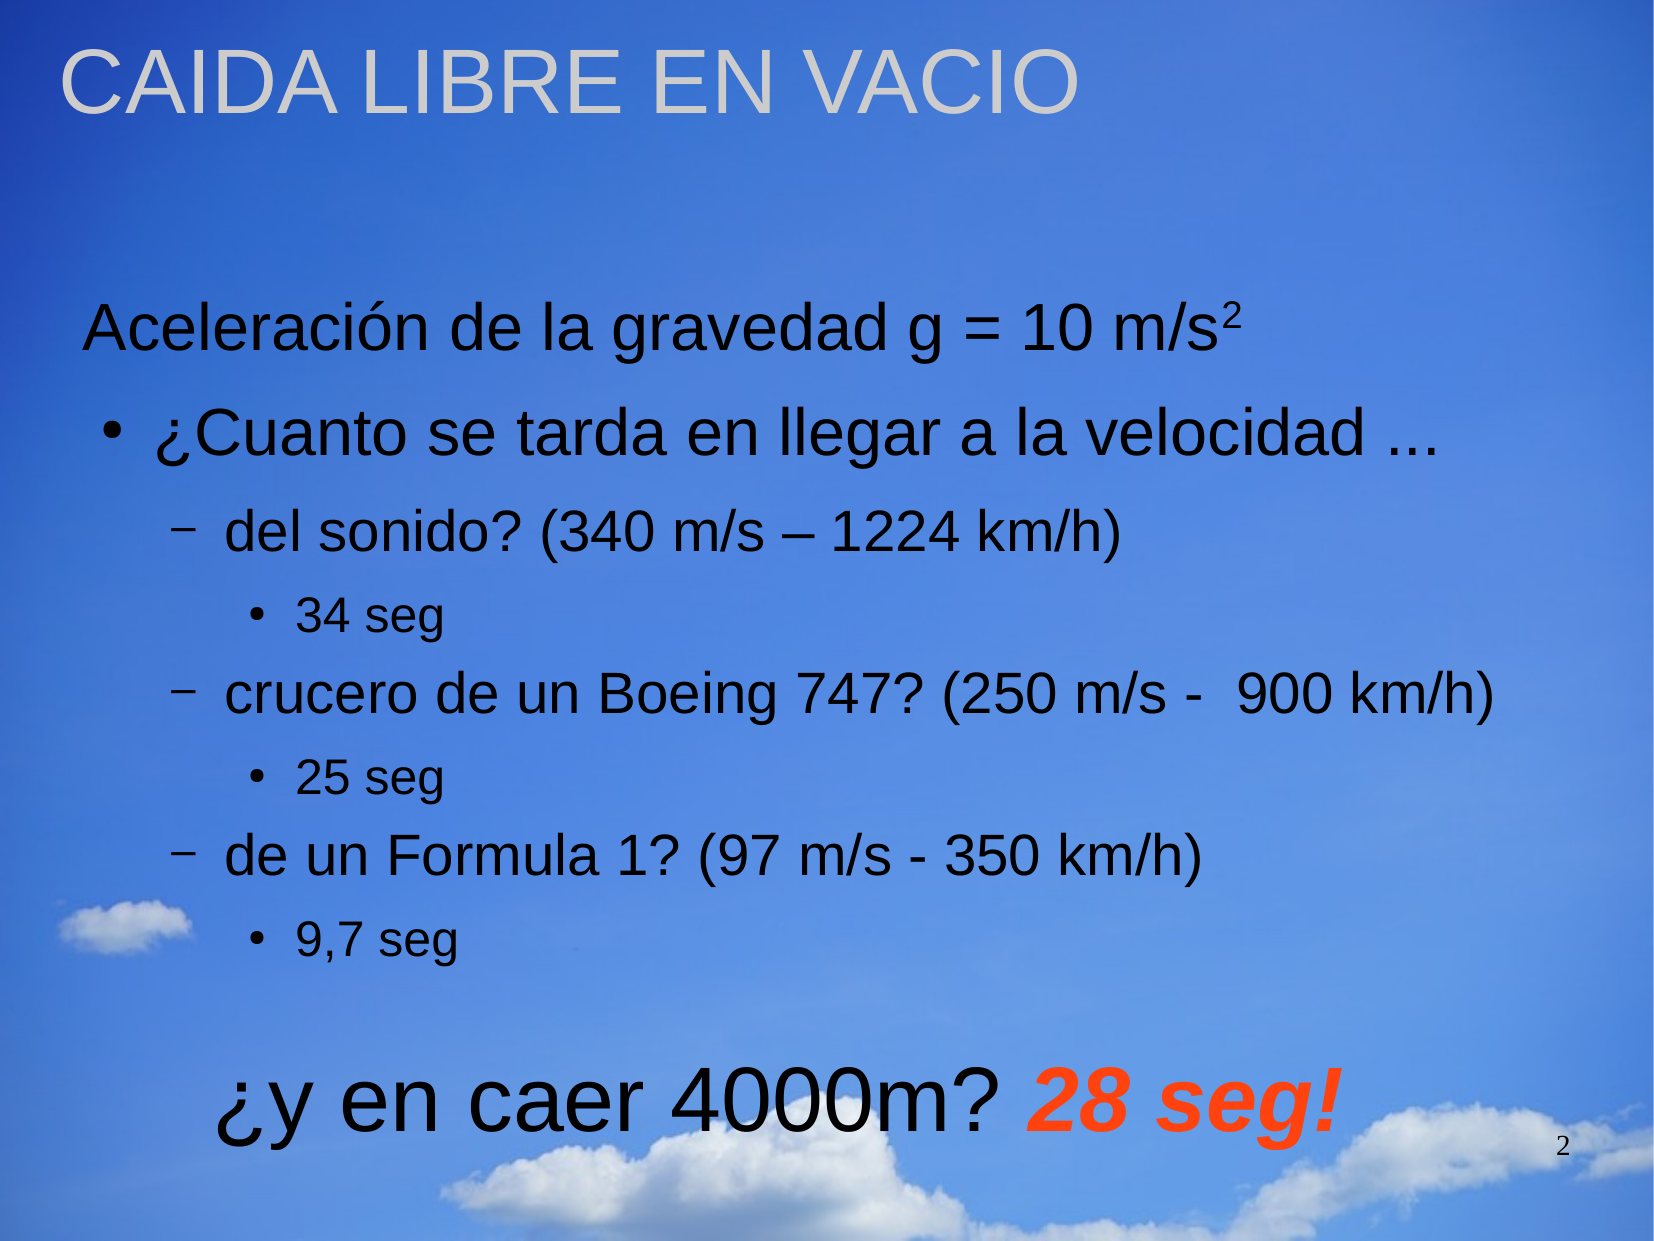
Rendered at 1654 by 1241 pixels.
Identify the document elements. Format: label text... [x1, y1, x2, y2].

list Aceleración de la gravedad g = 10 m/s2 ¿Cuanto se tarda en llegar a la velocidad ... del sonido? (340 m/s – 1224 km/h) 34 seg crucero de un Boeing 747? (250 m/s - 900 km/h) 25 seg de un Formula 1? (97 m/s - 350 km/h) 9,7 seg [82, 290, 1571, 1010]
title CAIDA LIBRE EN VACIO [59, 29, 1548, 134]
picture [0, 0, 1654, 1241]
title ¿y en caer 4000m? 28 seg! [212, 1047, 1654, 1152]
